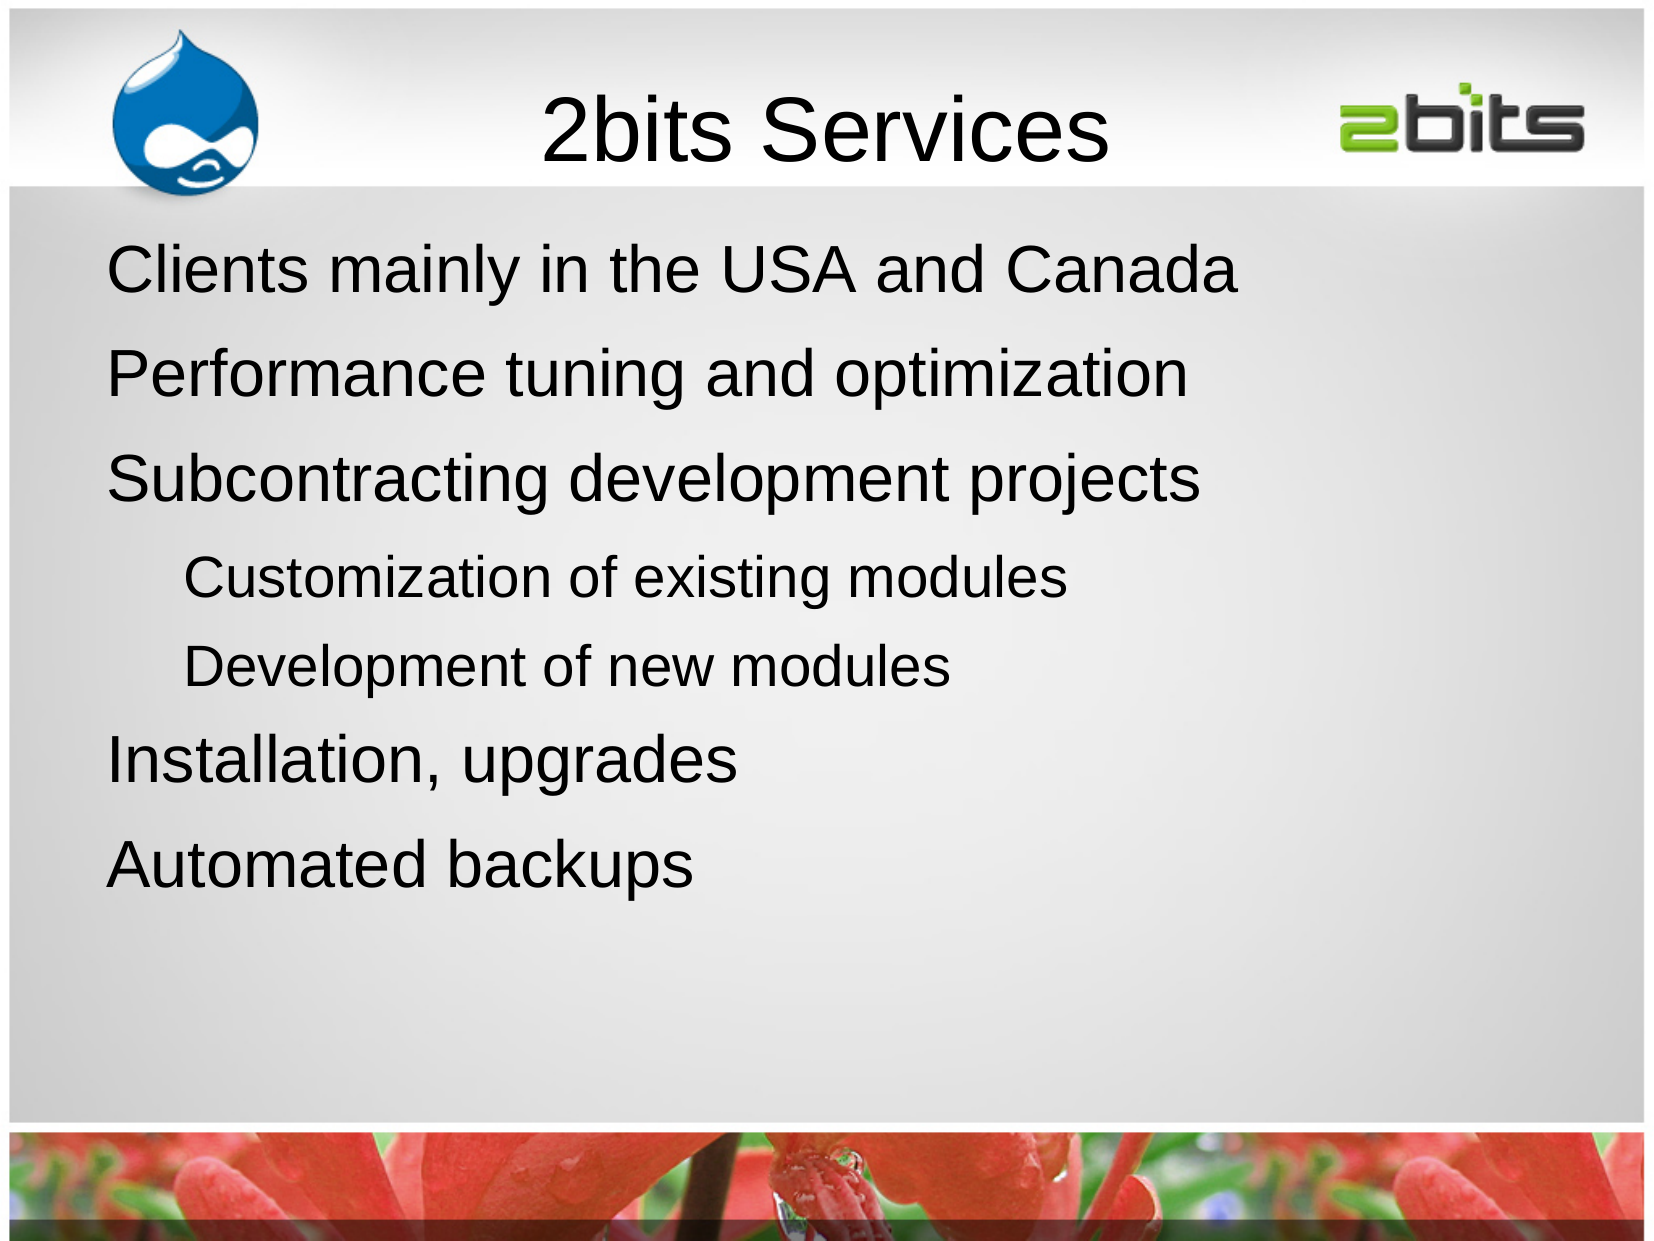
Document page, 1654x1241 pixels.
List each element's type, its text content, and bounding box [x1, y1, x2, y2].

title 2bits Services [82, 25, 1571, 233]
picture [0, 0, 1654, 1241]
list Clients mainly in the USA and Canada Performance tuning and optimization Subcontracting development projects Customization of existing modules Development of new modules Installation, upgrades Automated backups [88, 232, 1577, 1068]
